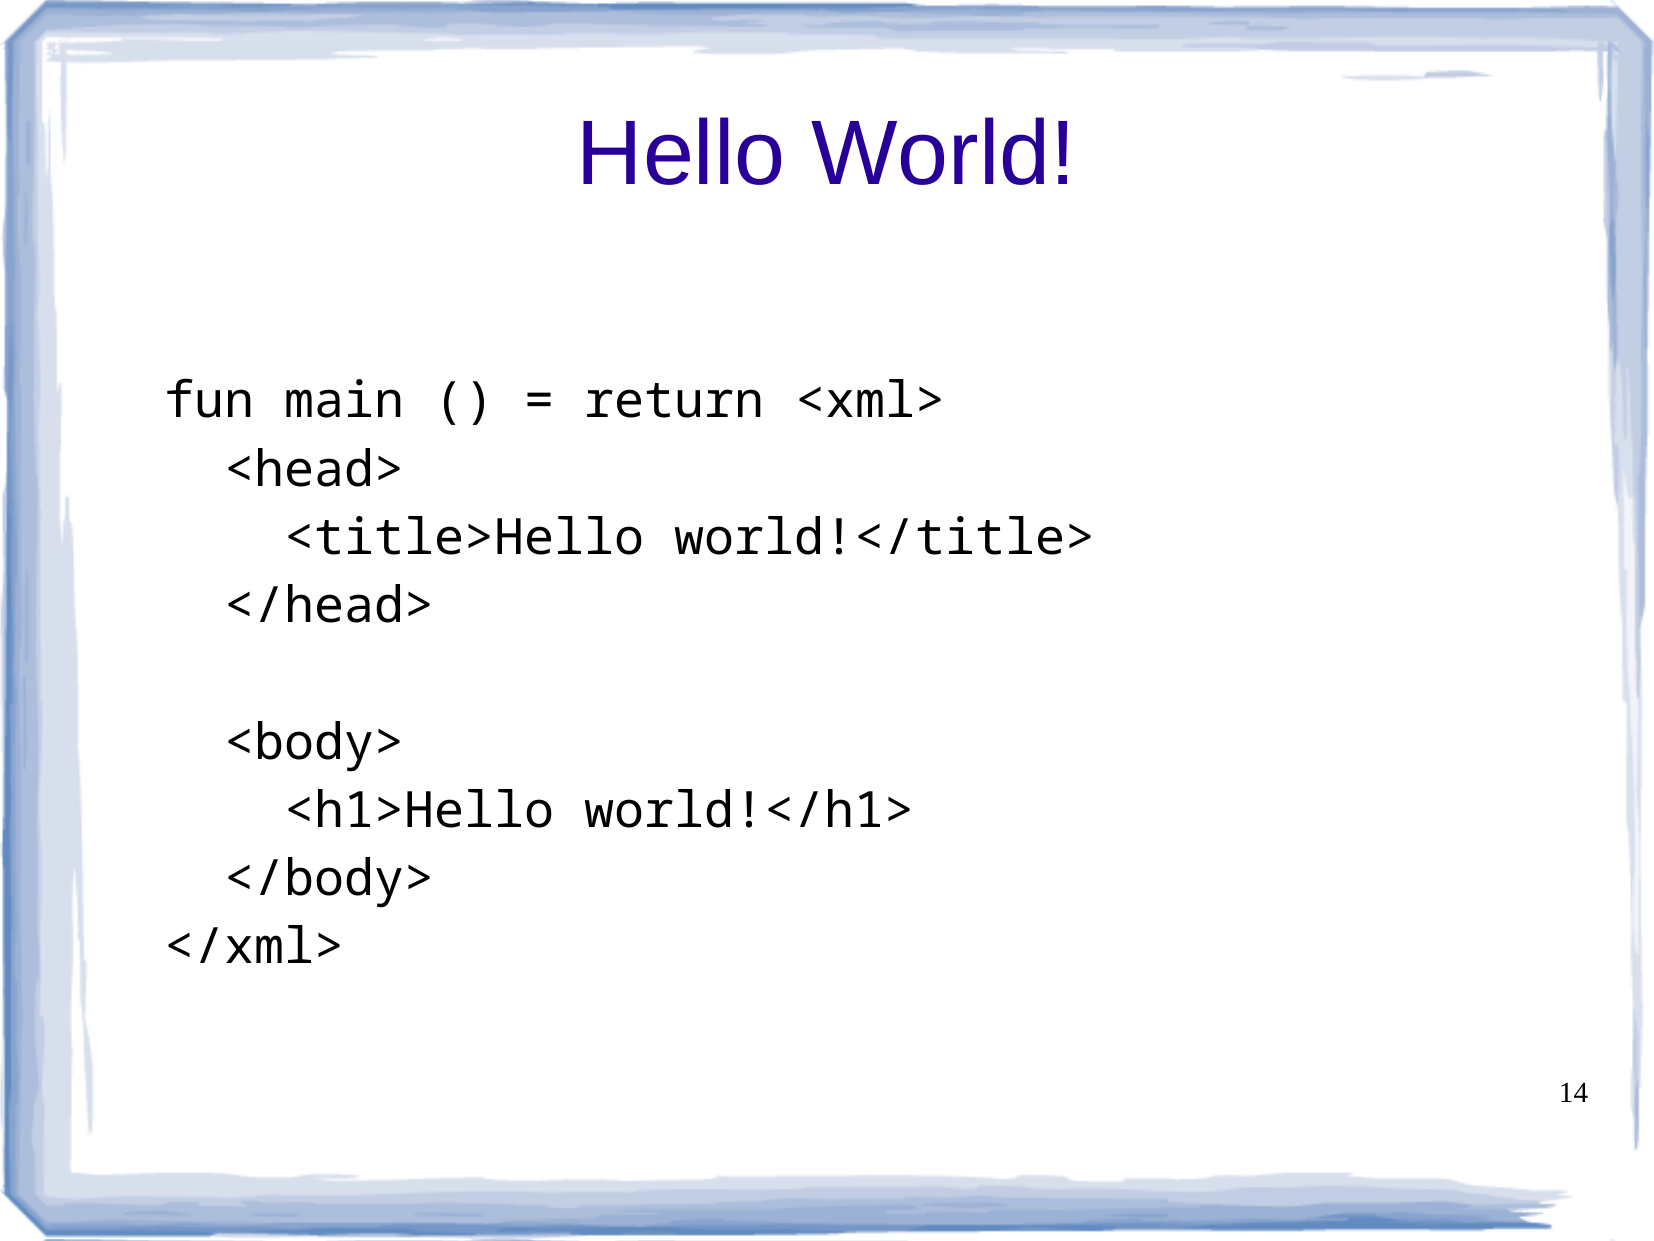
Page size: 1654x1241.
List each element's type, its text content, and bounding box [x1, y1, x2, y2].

picture [0, 0, 1654, 1241]
text_box fun main () = return <xml> <head> <title>Hello world!</title> </head> <body> <h1>Hello world!</h1> </body> </xml> [150, 356, 1501, 894]
title Hello World! [82, 56, 1571, 250]
